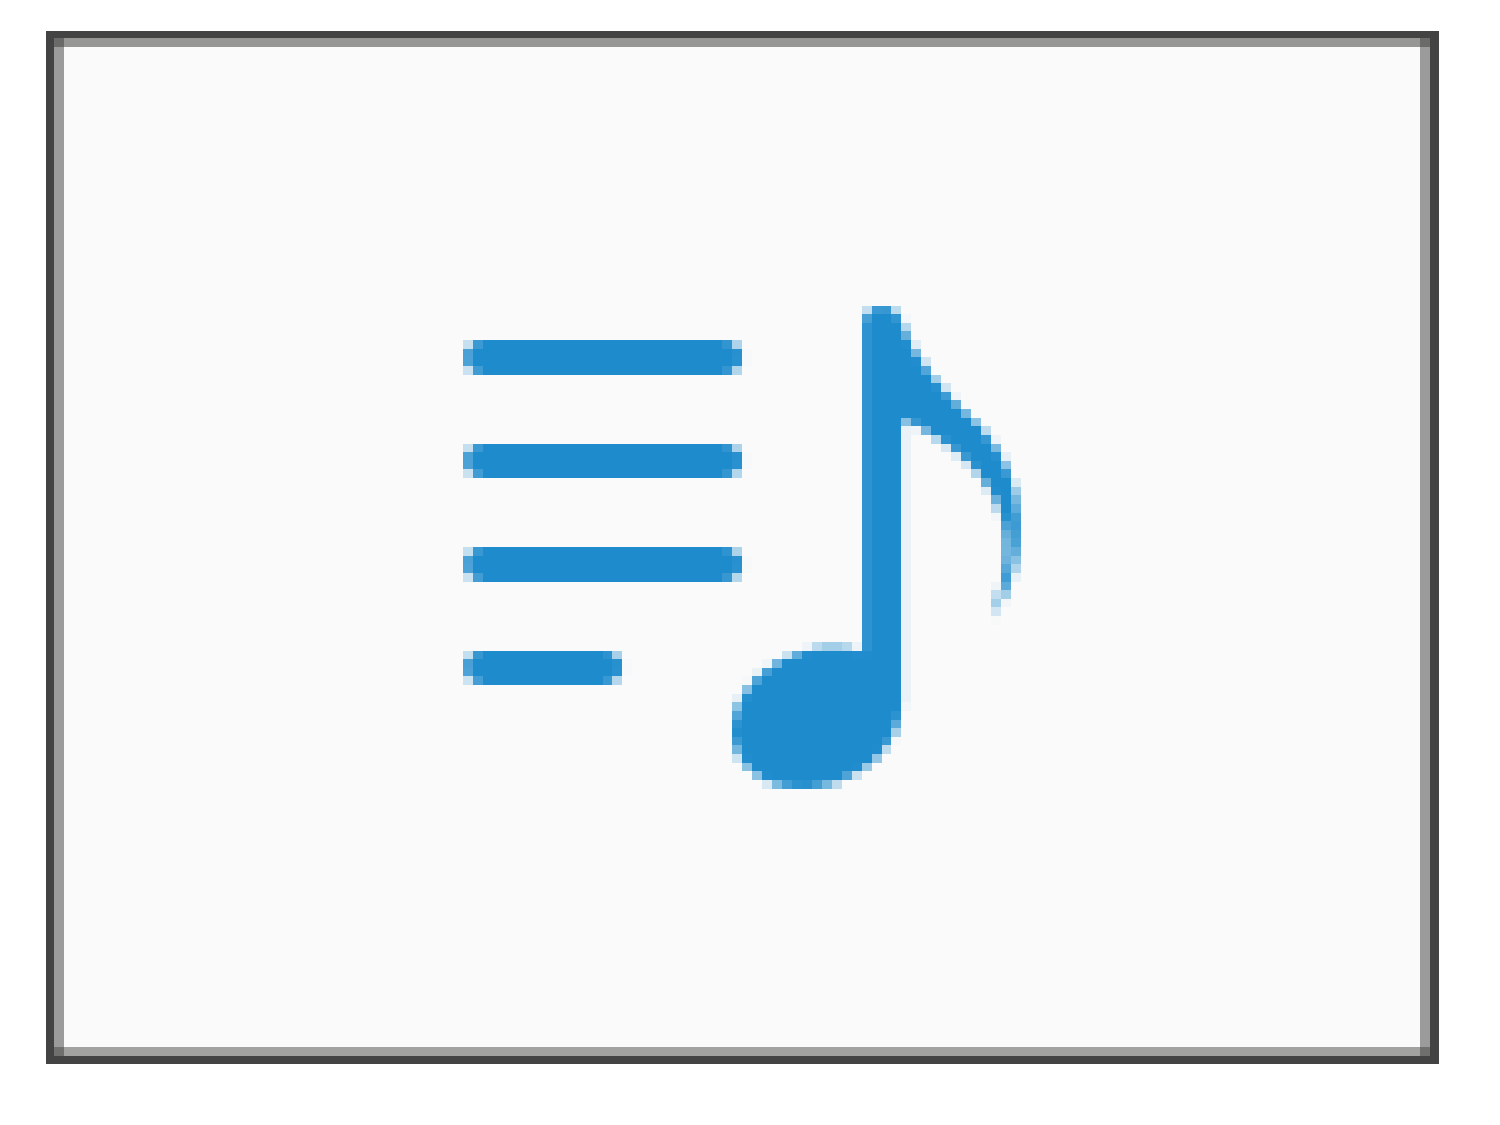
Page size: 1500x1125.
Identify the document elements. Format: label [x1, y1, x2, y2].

text_box [45, 29, 1441, 1066]
